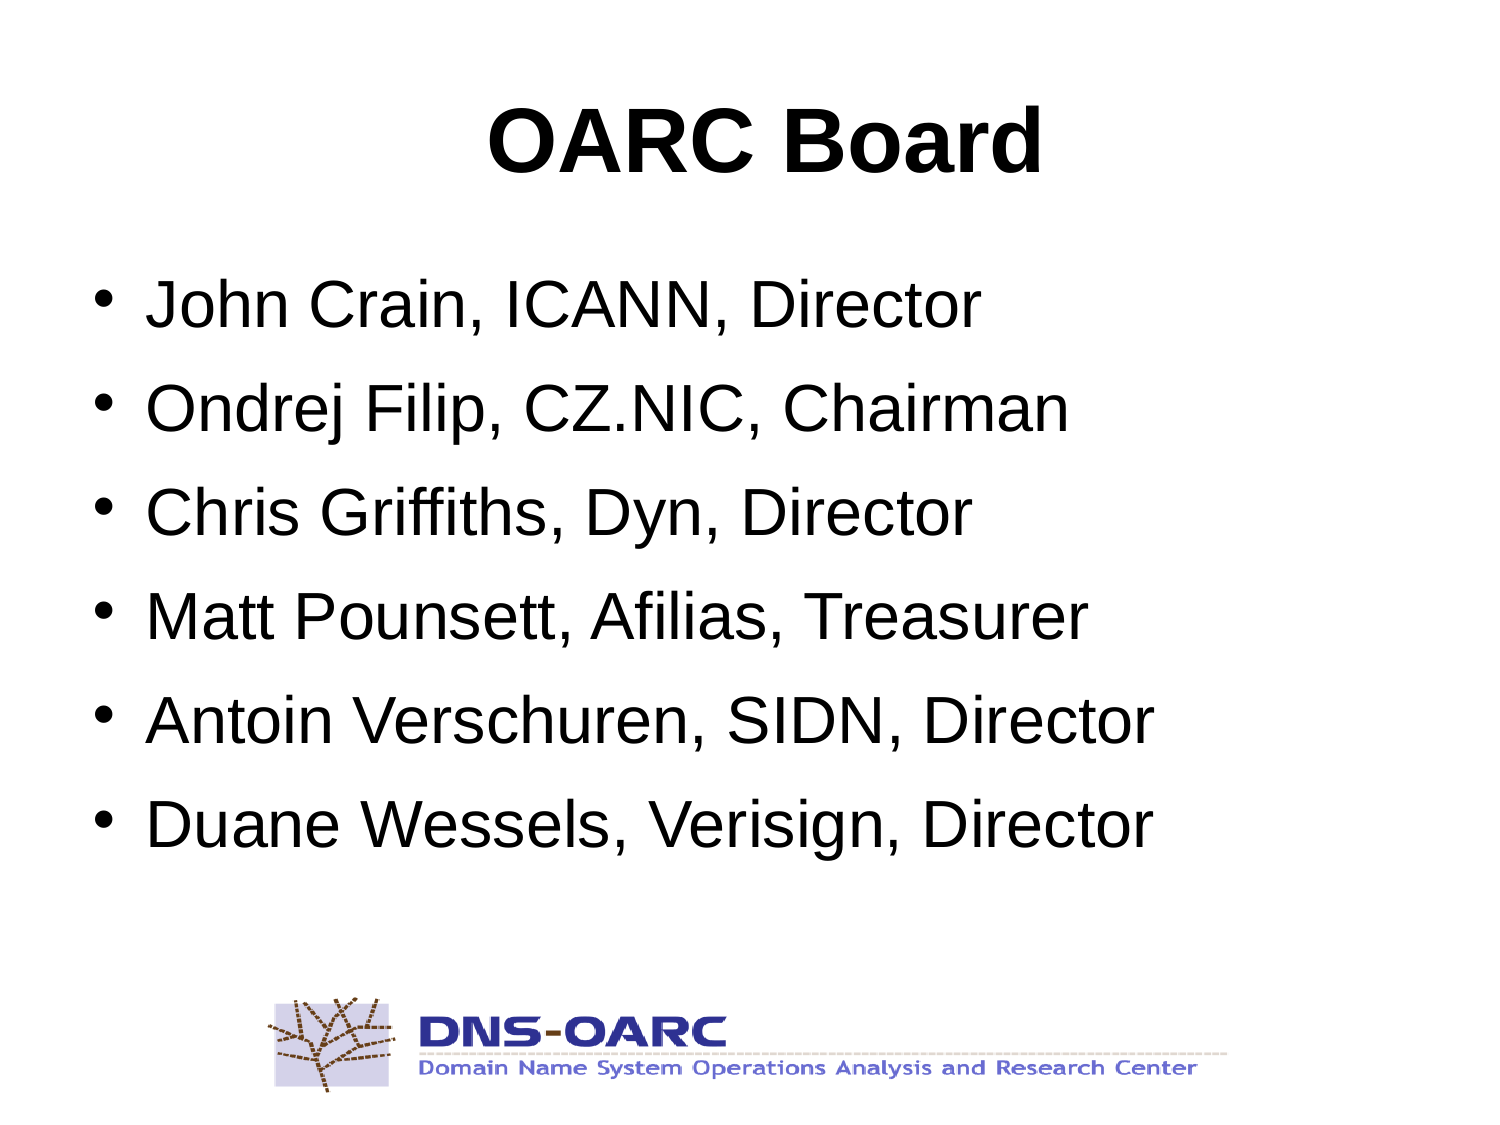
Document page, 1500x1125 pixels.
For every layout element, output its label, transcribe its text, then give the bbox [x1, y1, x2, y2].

list John Crain, ICANN, Director Ondrej Filip, CZ.NIC, Chairman Chris Griffiths, Dyn, Director Matt Pounsett, Afilias, Treasurer Antoin Verschuren, SIDN, Director Duane Wessels, Verisign, Director [75, 263, 1426, 916]
title OARC Board [75, 44, 1426, 233]
picture [214, 991, 1259, 1099]
